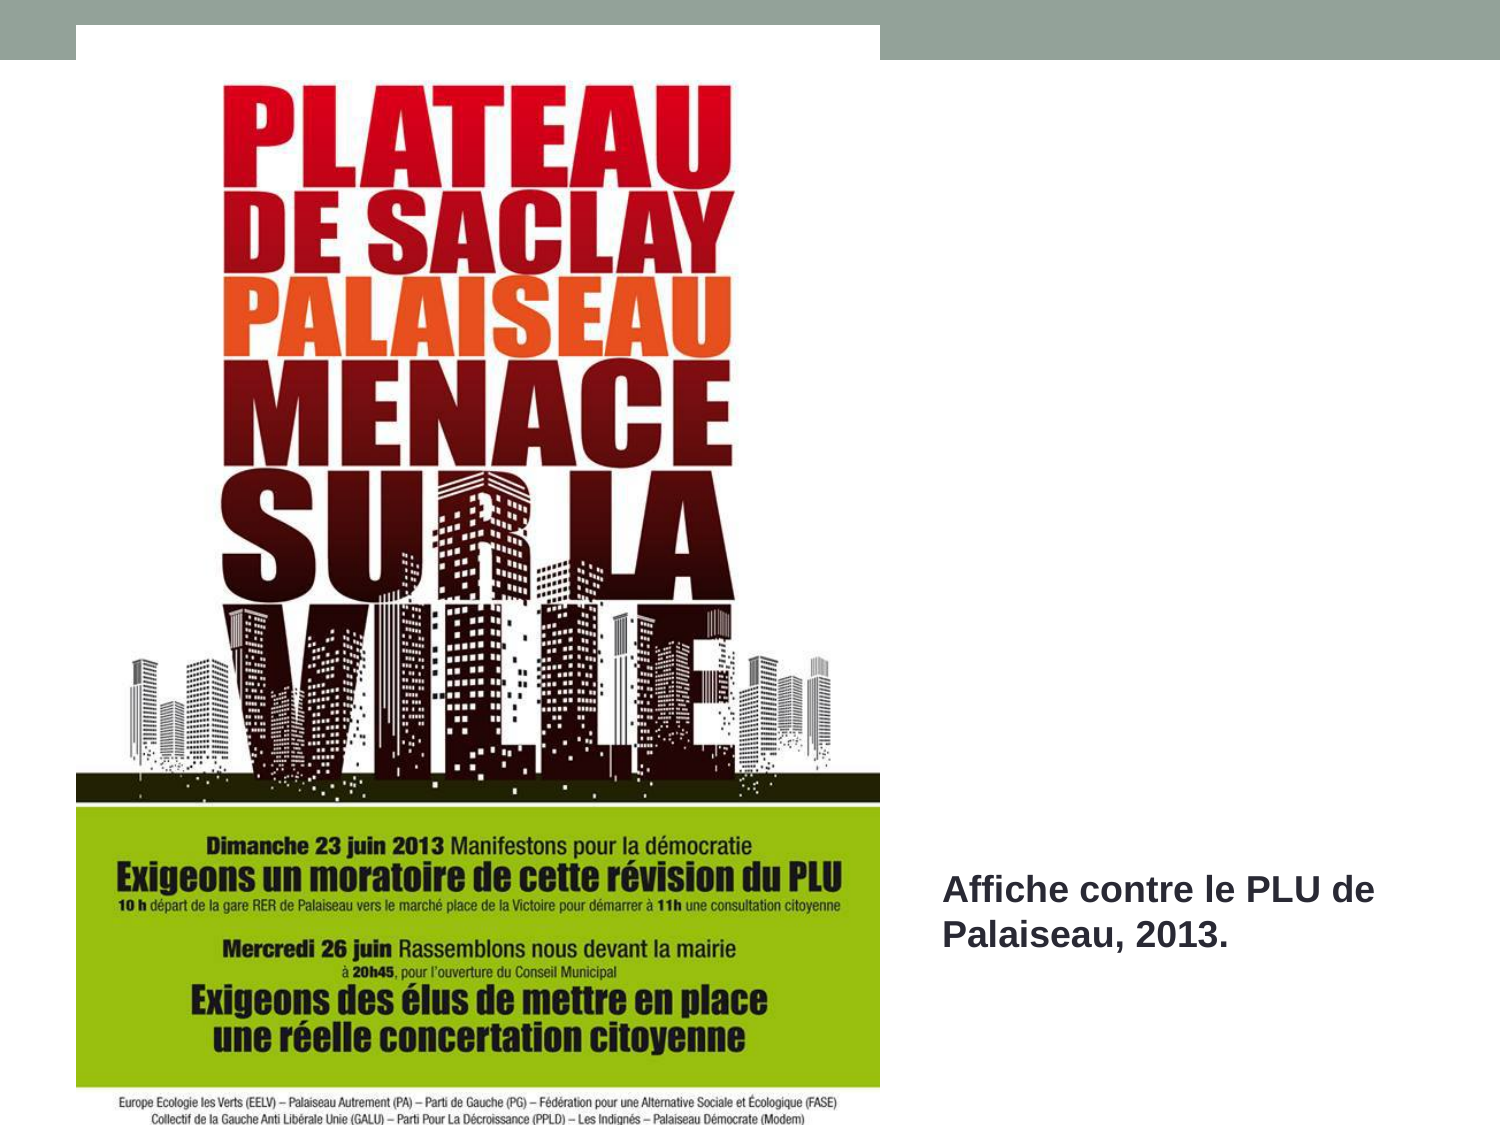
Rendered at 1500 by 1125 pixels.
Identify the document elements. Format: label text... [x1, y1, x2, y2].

picture [76, 25, 880, 1125]
text_box Affiche contre le PLU de Palaiseau, 2013. [927, 857, 1483, 964]
